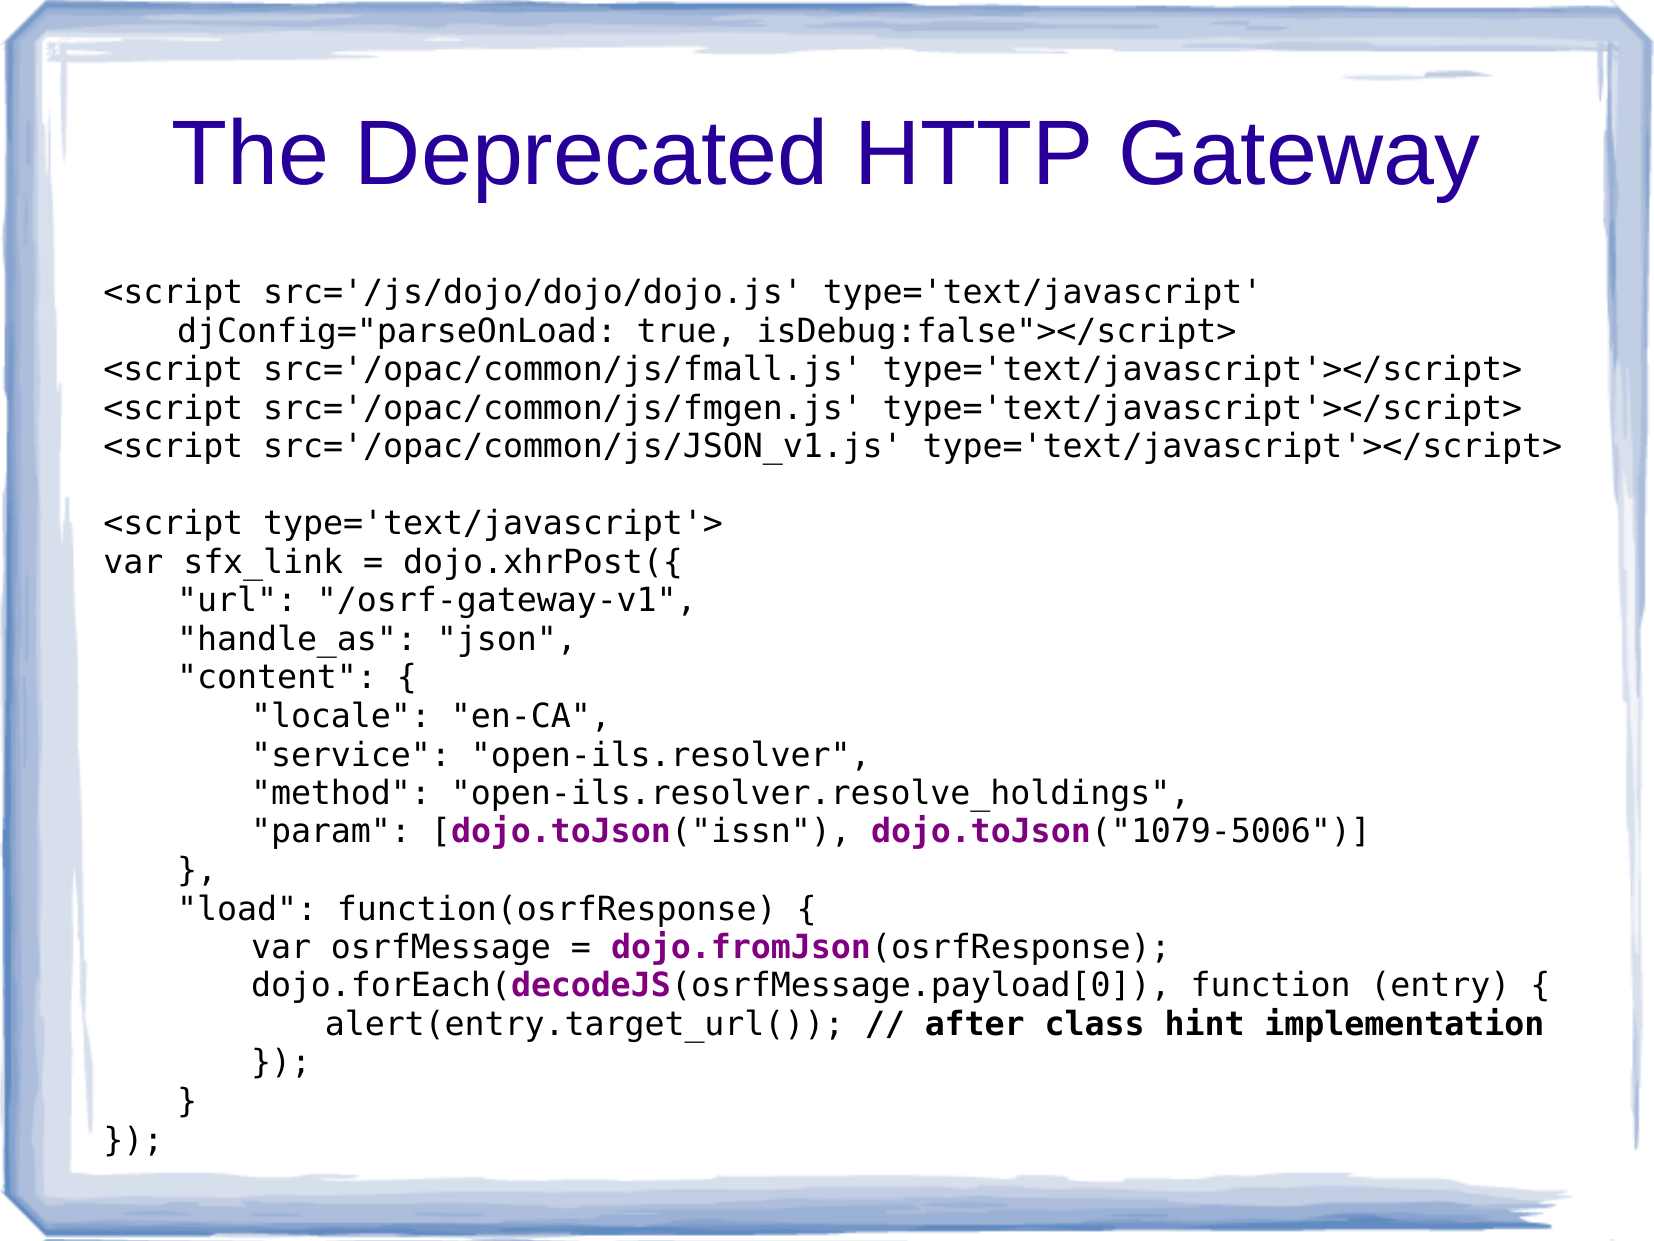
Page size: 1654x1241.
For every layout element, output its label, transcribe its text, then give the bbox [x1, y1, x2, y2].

title The Deprecated HTTP Gateway [82, 49, 1571, 257]
picture [0, 0, 1654, 1241]
text_box <script src='/js/dojo/dojo/dojo.js' type='text/javascript' djConfig="parseOnLoad: true, isDebug:false"></script> <script src='/opac/common/js/fmall.js' type='text/javascript'></script> <script src='/opac/common/js/fmgen.js' type='text/javascript'></script> <script src='/opac/common/js/JSON_v1.js' type='text/javascript'></script> <script type='text/javascript'> var sfx_link = dojo.xhrPost({ "url": "/osrf-gateway-v1", "handle_as": "json", "content": { "locale": "en-CA", "service": "open-ils.resolver", "method": "open-ils.resolver.resolve_holdings", "param": [dojo.toJson("issn"), dojo.toJson("1079-5006")] }, "load": function(osrfResponse) { var osrfMessage = dojo.fromJson(osrfResponse); dojo.forEach(decodeJS(osrfMessage.payload[0]), function (entry) { alert(entry.target_url()); // after class hint implementation }); } }); [88, 265, 1595, 1167]
